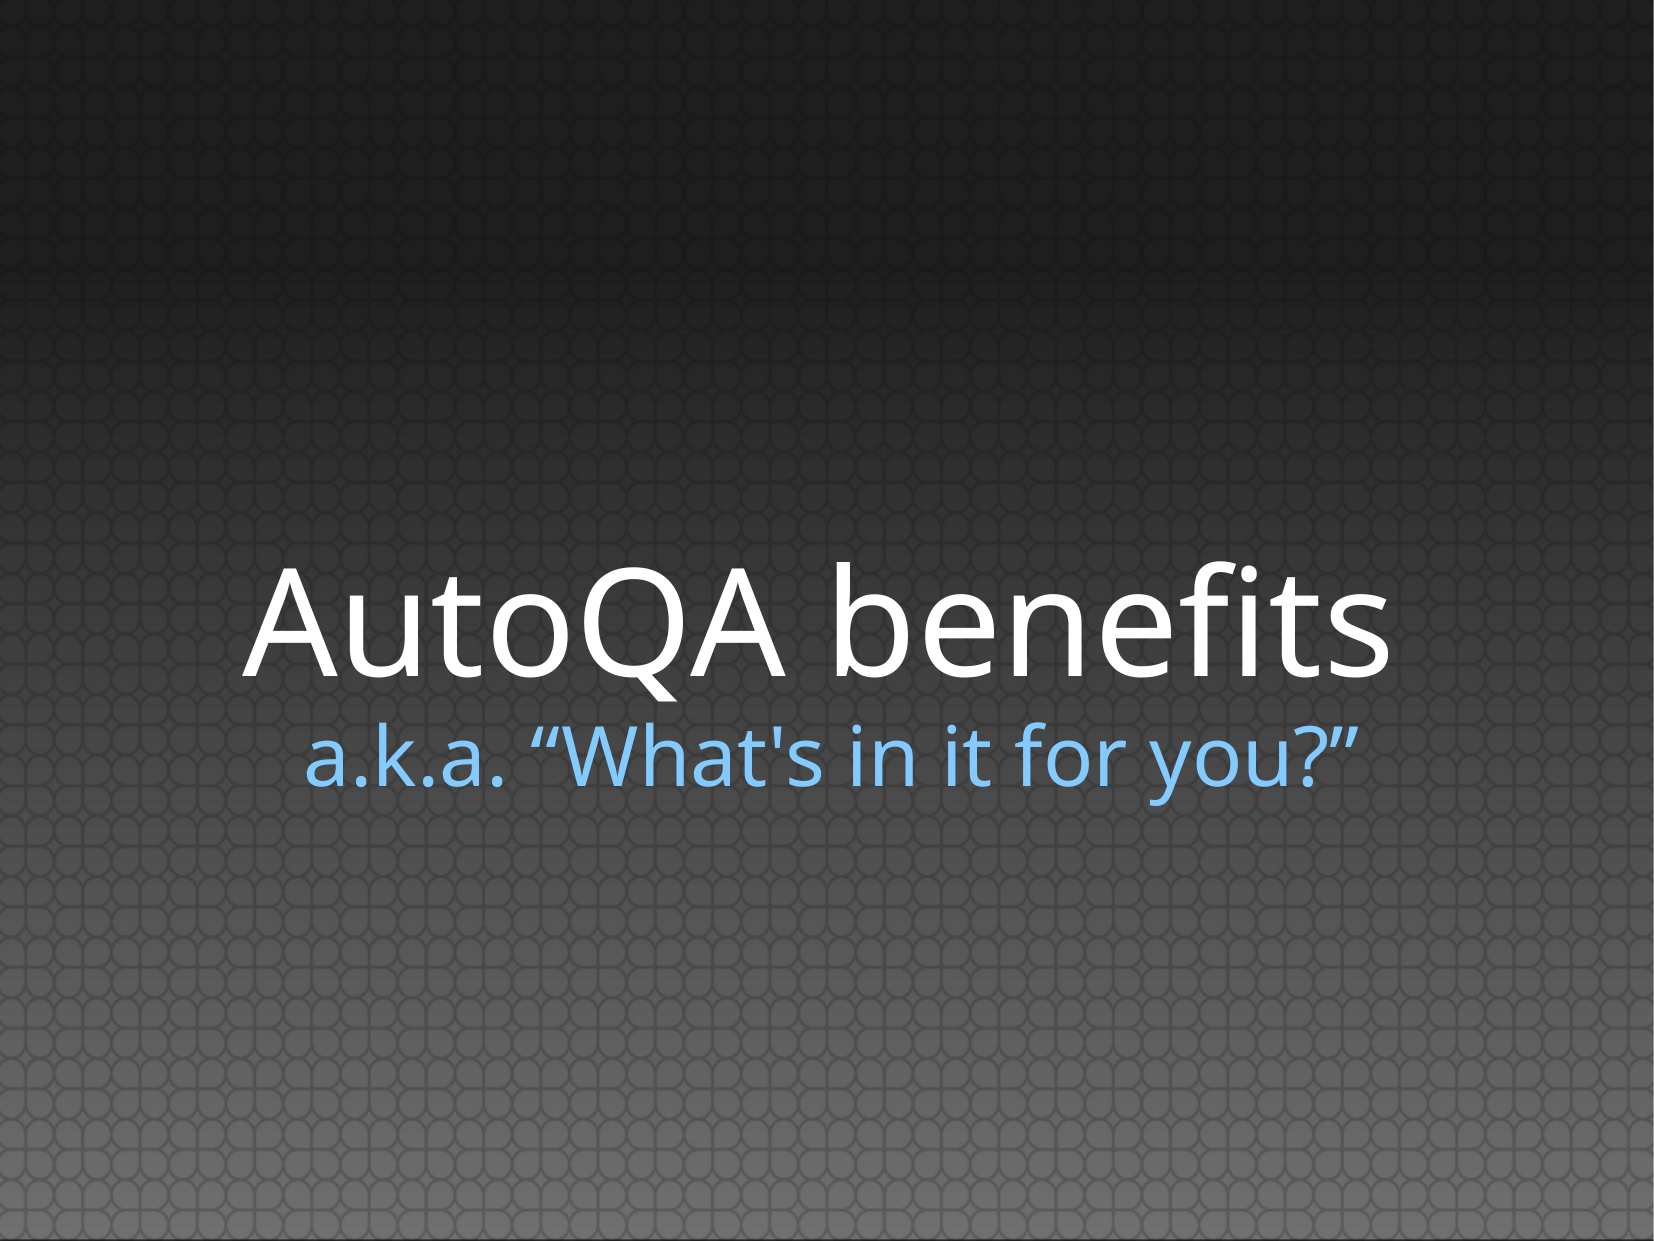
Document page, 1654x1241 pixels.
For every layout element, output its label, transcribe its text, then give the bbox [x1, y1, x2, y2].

picture [0, 0, 1654, 1241]
text_box a.k.a. “What's in it for you?” [289, 690, 1361, 798]
title AutoQA benefits [75, 525, 1564, 713]
